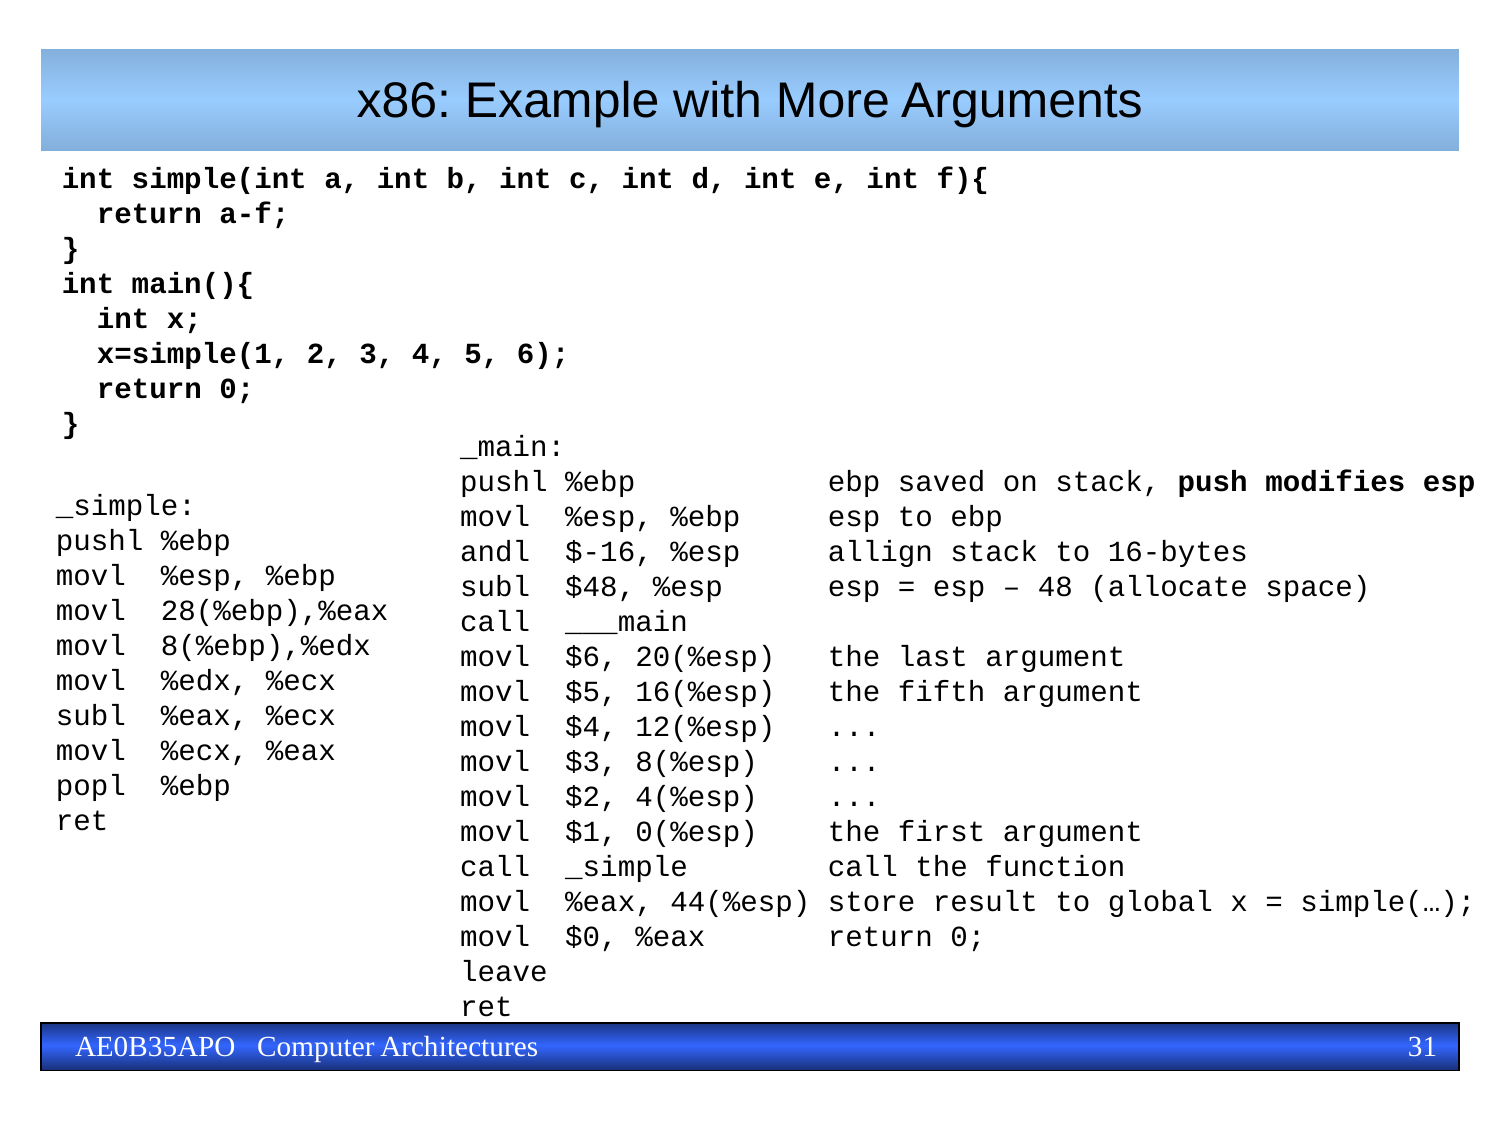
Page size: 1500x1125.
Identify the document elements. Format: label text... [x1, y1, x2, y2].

text_box int simple(int a, int b, int c, int d, int e, int f){ return a-f; } int main(){ int x; x=simple(1, 2, 3, 4, 5, 6); return 0; } [47, 151, 1369, 447]
text_box _main: pushl %ebp ebp saved on stack, push modifies esp movl %esp, %ebp esp to ebp andl $-16, %esp allign stack to 16-bytes subl $48, %esp esp = esp – 48 (allocate space) call ___main movl $6, 20(%esp) the last argument movl $5, 16(%esp) the fifth argument movl $4, 12(%esp) ... movl $3, 8(%esp) ... movl $2, 4(%esp) ... movl $1, 0(%esp) the first argument call _simple call the function movl %eax, 44(%esp) store result to global x = simple(…); movl $0, %eax return 0; leave ret [445, 420, 1500, 1030]
text_box _simple: pushl %ebp movl %esp, %ebp movl 28(%ebp),%eax movl 8(%ebp),%edx movl %edx, %ecx subl %eax, %ecx movl %ecx, %eax popl %ebp ret [41, 479, 413, 879]
title x86: Example with More Arguments [41, 49, 1459, 151]
